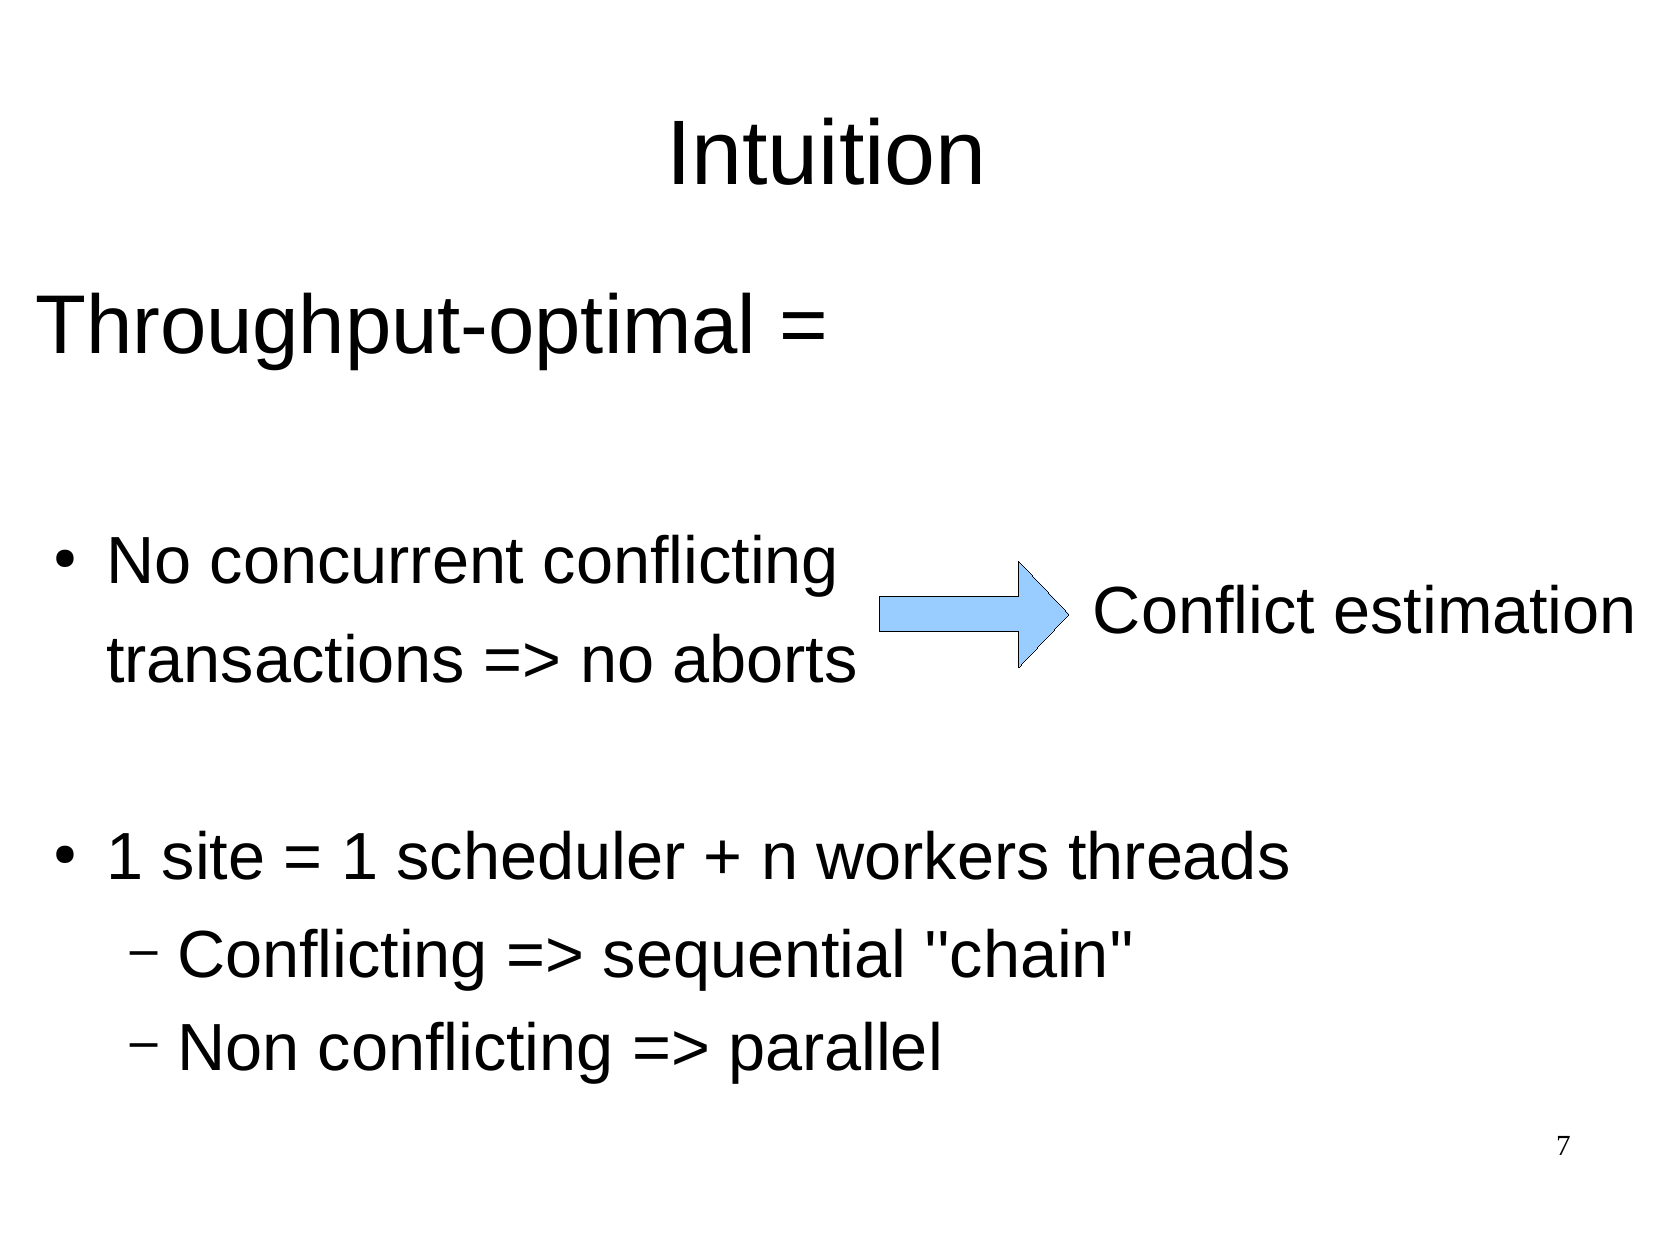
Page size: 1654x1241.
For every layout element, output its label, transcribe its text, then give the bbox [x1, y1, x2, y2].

text_box Conflict estimation [1078, 565, 1654, 656]
title Intuition [82, 49, 1571, 257]
list Throughput-optimal = No concurrent conflicting transactions => no aborts 1 site = 1 scheduler + n workers threads Conflicting => sequential ''chain'' Non conflicting => parallel [0, 278, 1625, 1199]
text_box [879, 561, 1069, 668]
